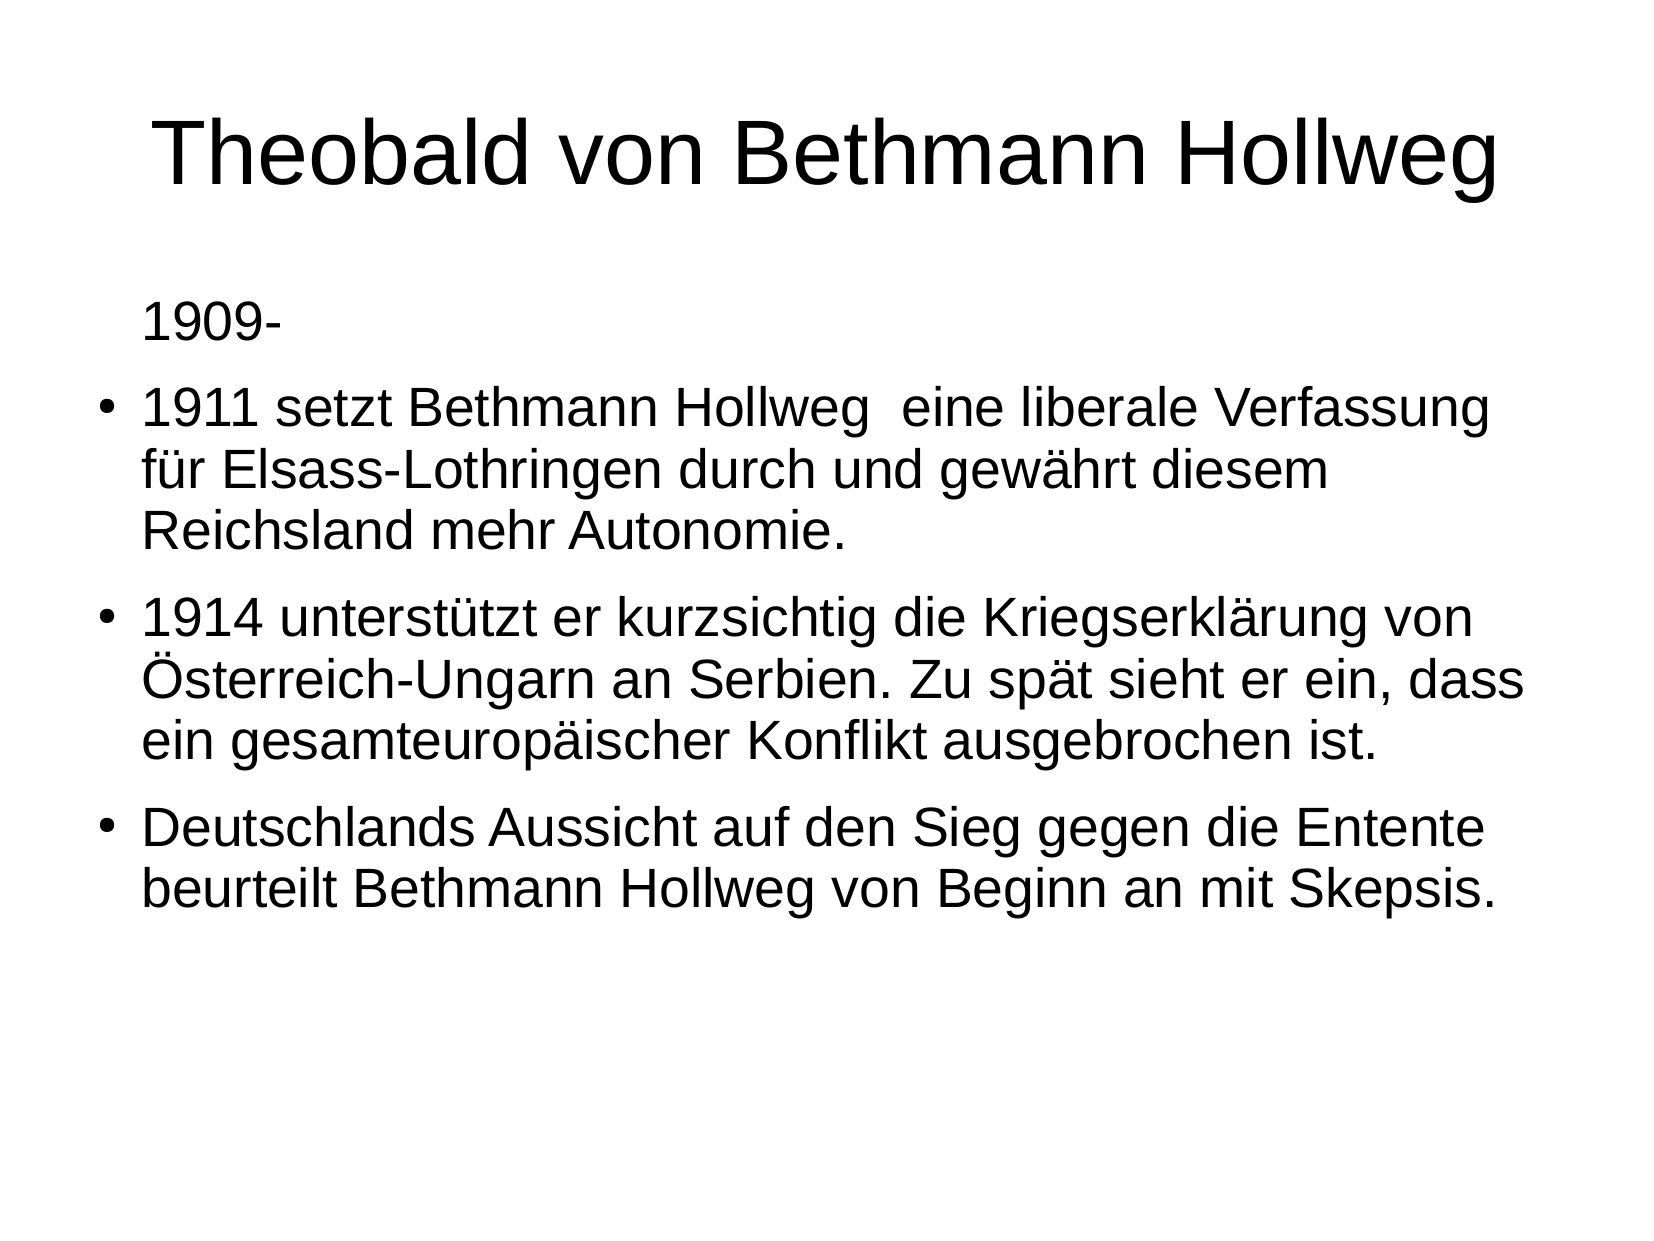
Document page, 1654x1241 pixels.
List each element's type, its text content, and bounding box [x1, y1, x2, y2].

list 1909- 1911 setzt Bethmann Hollweg eine liberale Verfassung für Elsass-Lothringen durch und gewährt diesem Reichsland mehr Autonomie. 1914 unterstützt er kurzsichtig die Kriegserklärung von Österreich-Ungarn an Serbien. Zu spät sieht er ein, dass ein gesamteuropäischer Konflikt ausgebrochen ist. Deutschlands Aussicht auf den Sieg gegen die Entente beurteilt Bethmann Hollweg von Beginn an mit Skepsis. [82, 290, 1571, 1010]
title Theobald von Bethmann Hollweg [82, 49, 1571, 257]
